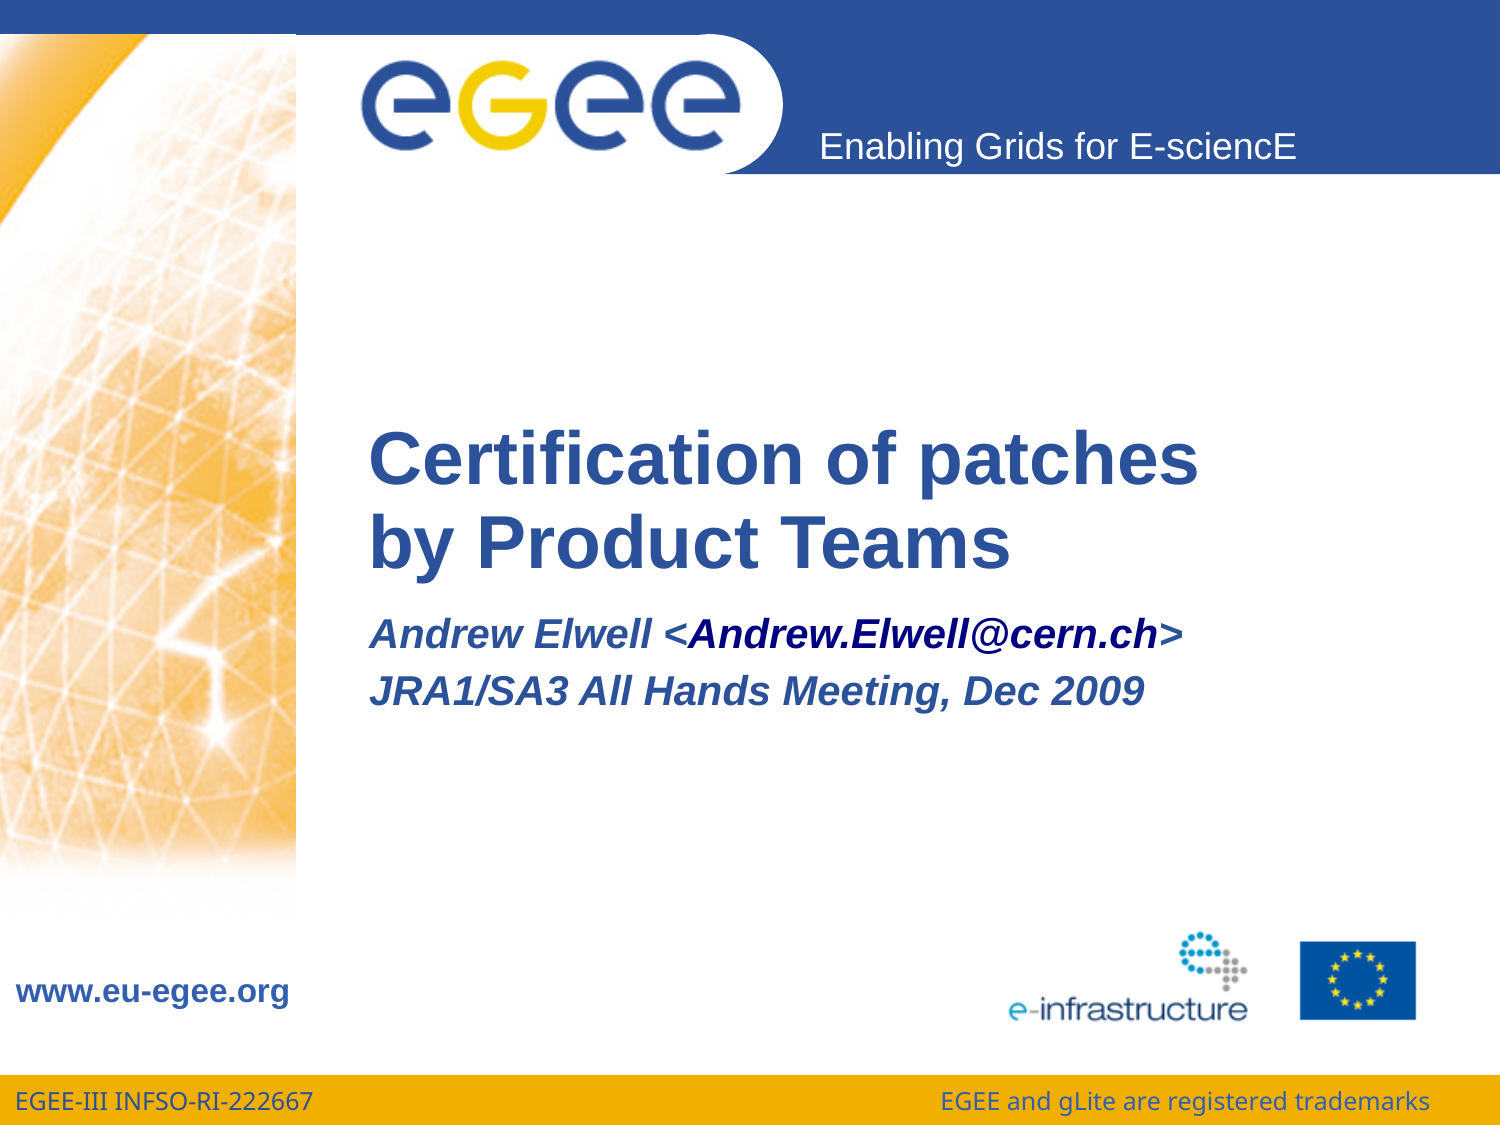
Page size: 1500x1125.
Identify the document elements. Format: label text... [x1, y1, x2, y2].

picture [1003, 925, 1254, 1028]
picture [0, 34, 296, 921]
subtitle Andrew Elwell <Andrew.Elwell@cern.ch> JRA1/SA3 All Hands Meeting, Dec 2009 [354, 603, 1424, 833]
picture [1291, 934, 1424, 1028]
picture [355, 56, 748, 154]
title Certification of patches by Product Teams [353, 409, 1423, 593]
